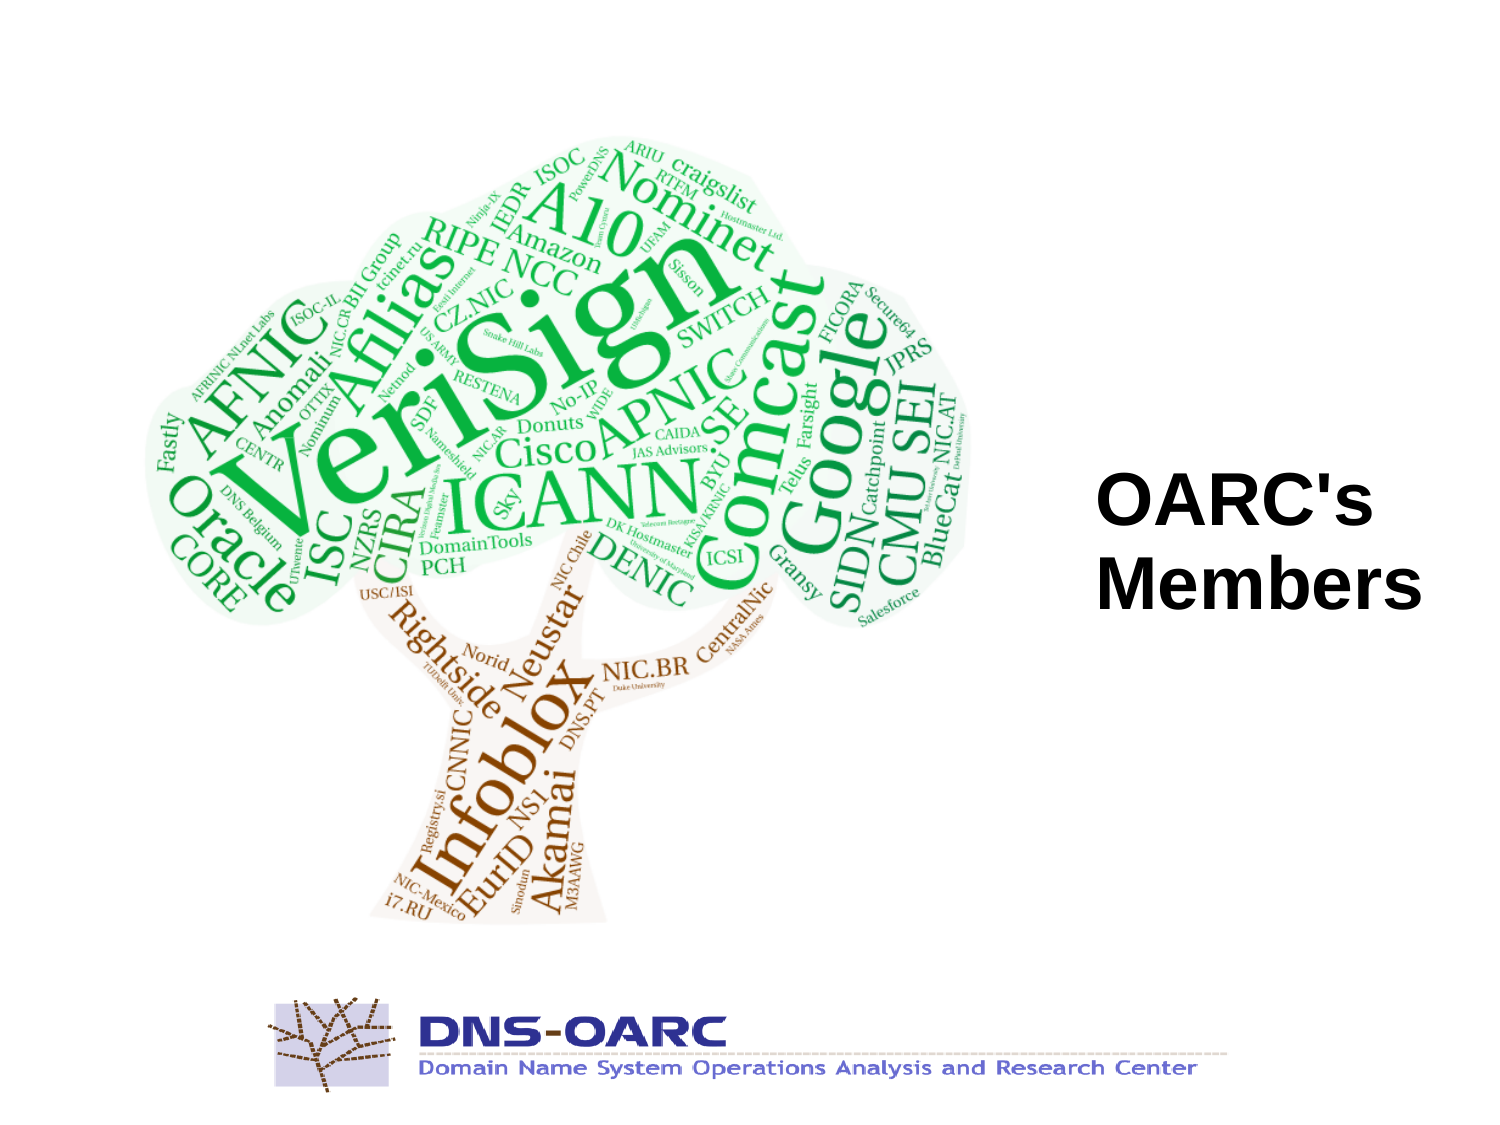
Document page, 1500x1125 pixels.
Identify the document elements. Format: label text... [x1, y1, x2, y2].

picture [214, 991, 1259, 1099]
list OARC's Members [1095, 457, 1426, 668]
picture [122, 117, 991, 943]
